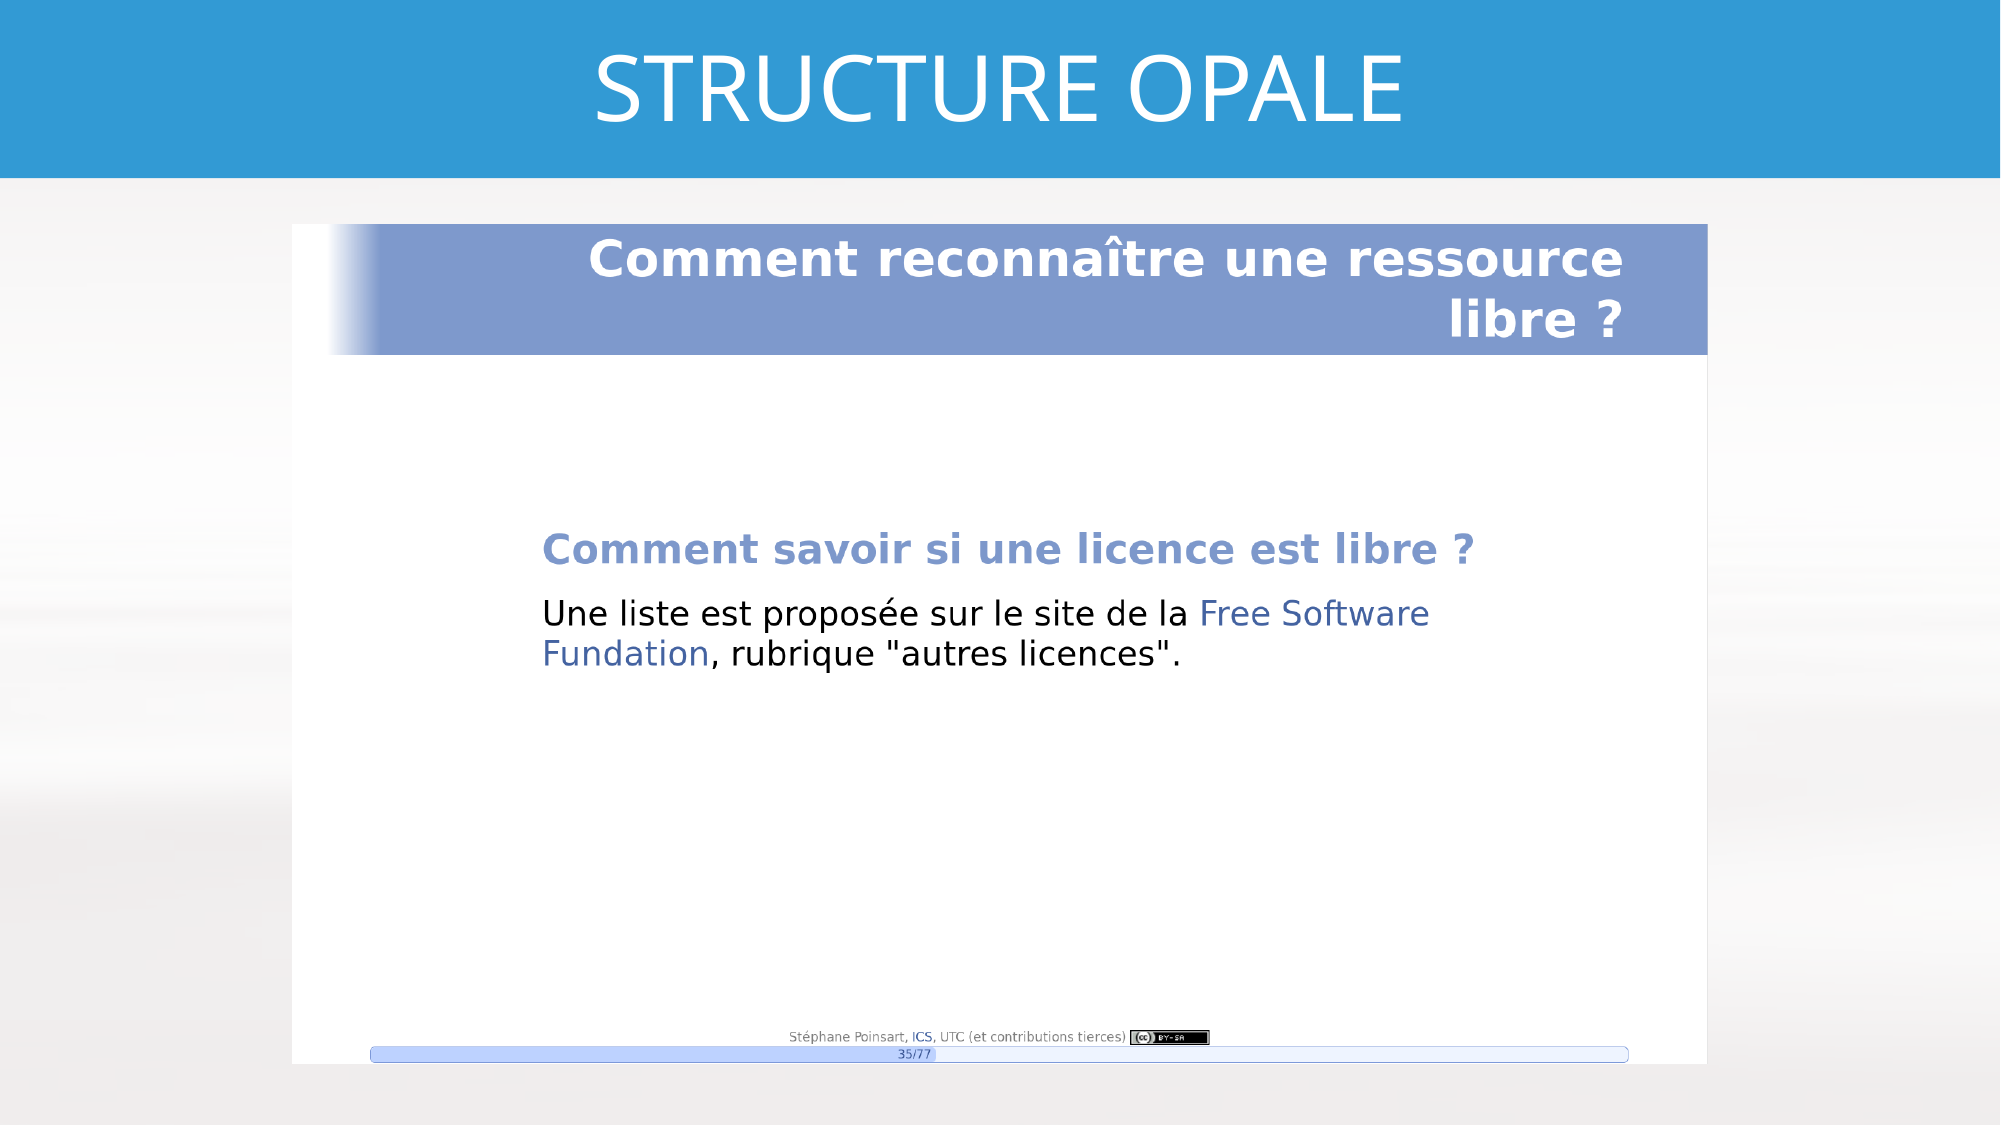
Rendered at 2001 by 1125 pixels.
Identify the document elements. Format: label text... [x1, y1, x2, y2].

text_box Structure Opale [0, 0, 2000, 173]
picture [292, 224, 1708, 1064]
